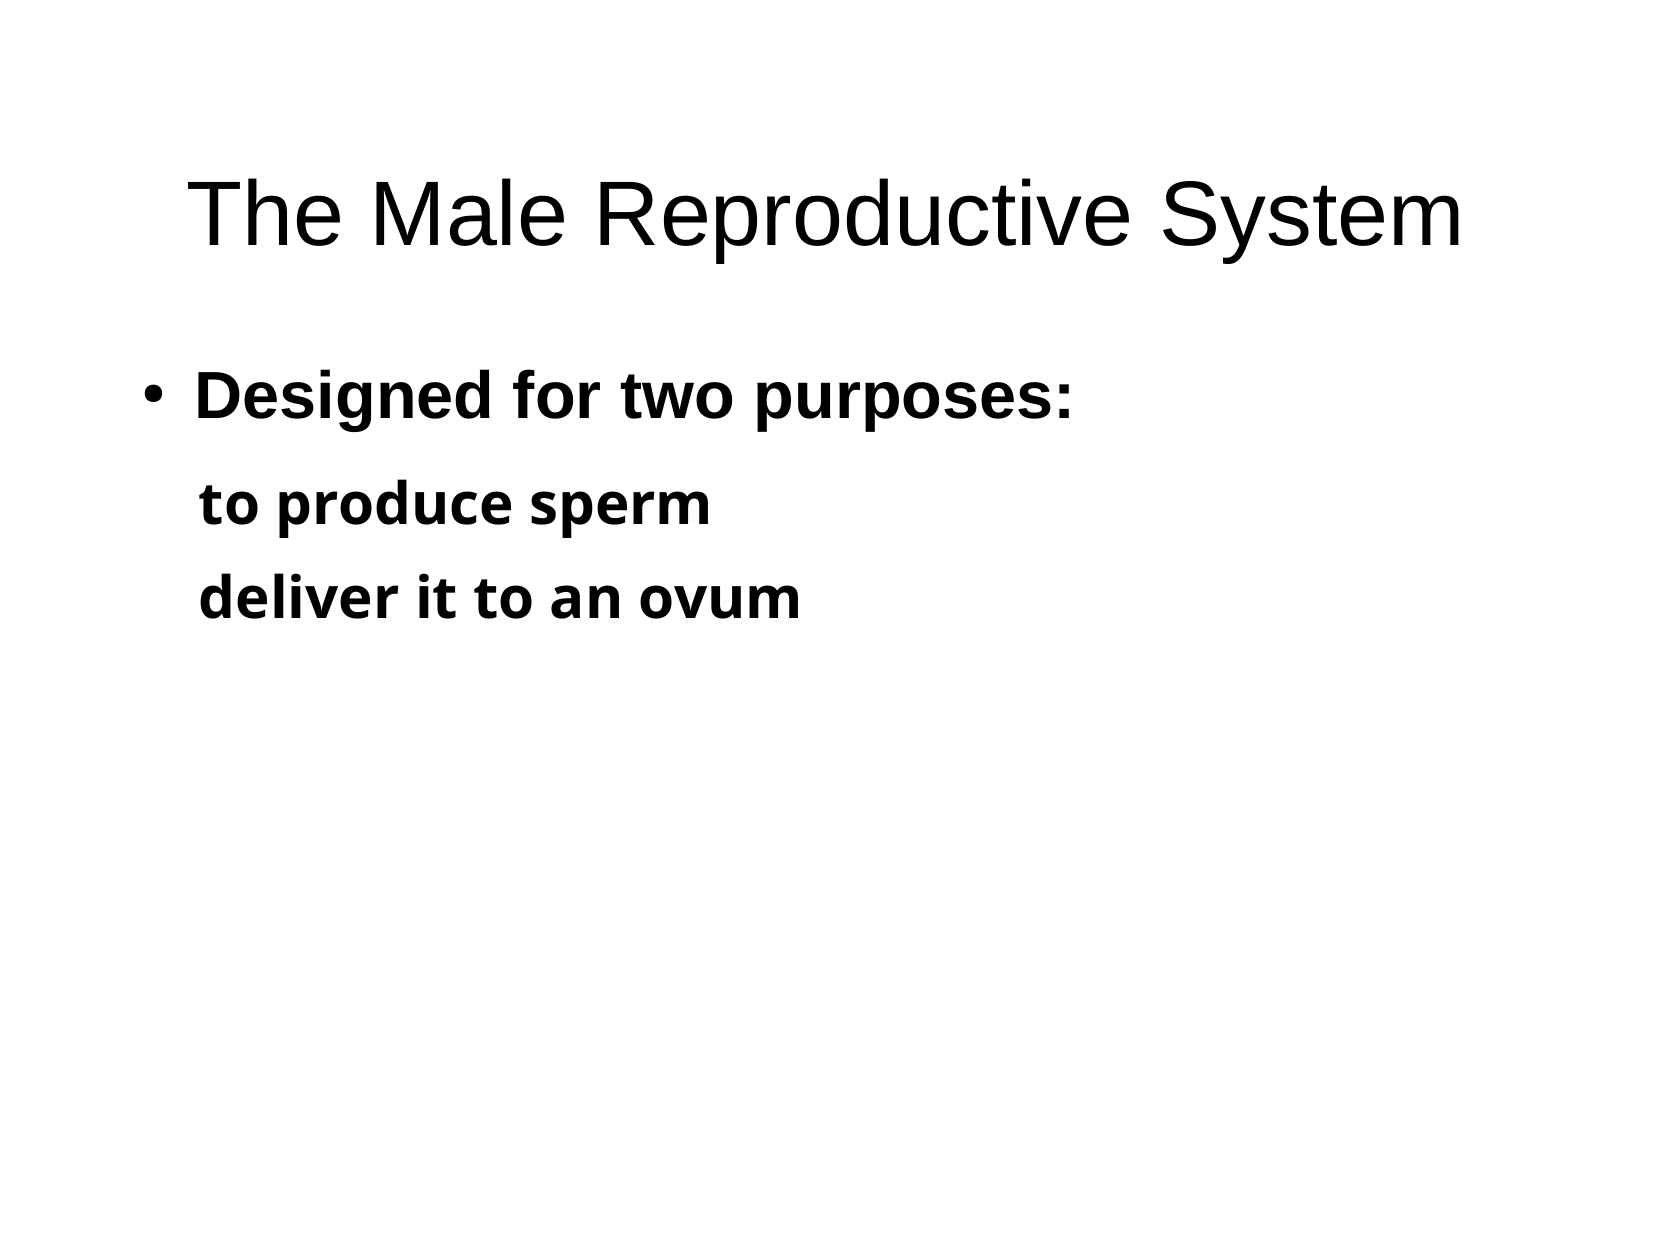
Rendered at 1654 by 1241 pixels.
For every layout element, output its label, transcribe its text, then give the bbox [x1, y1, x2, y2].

title The Male Reproductive System [124, 117, 1530, 310]
list Designed for two purposes: to produce sperm deliver it to an ovum [124, 358, 1530, 1088]
